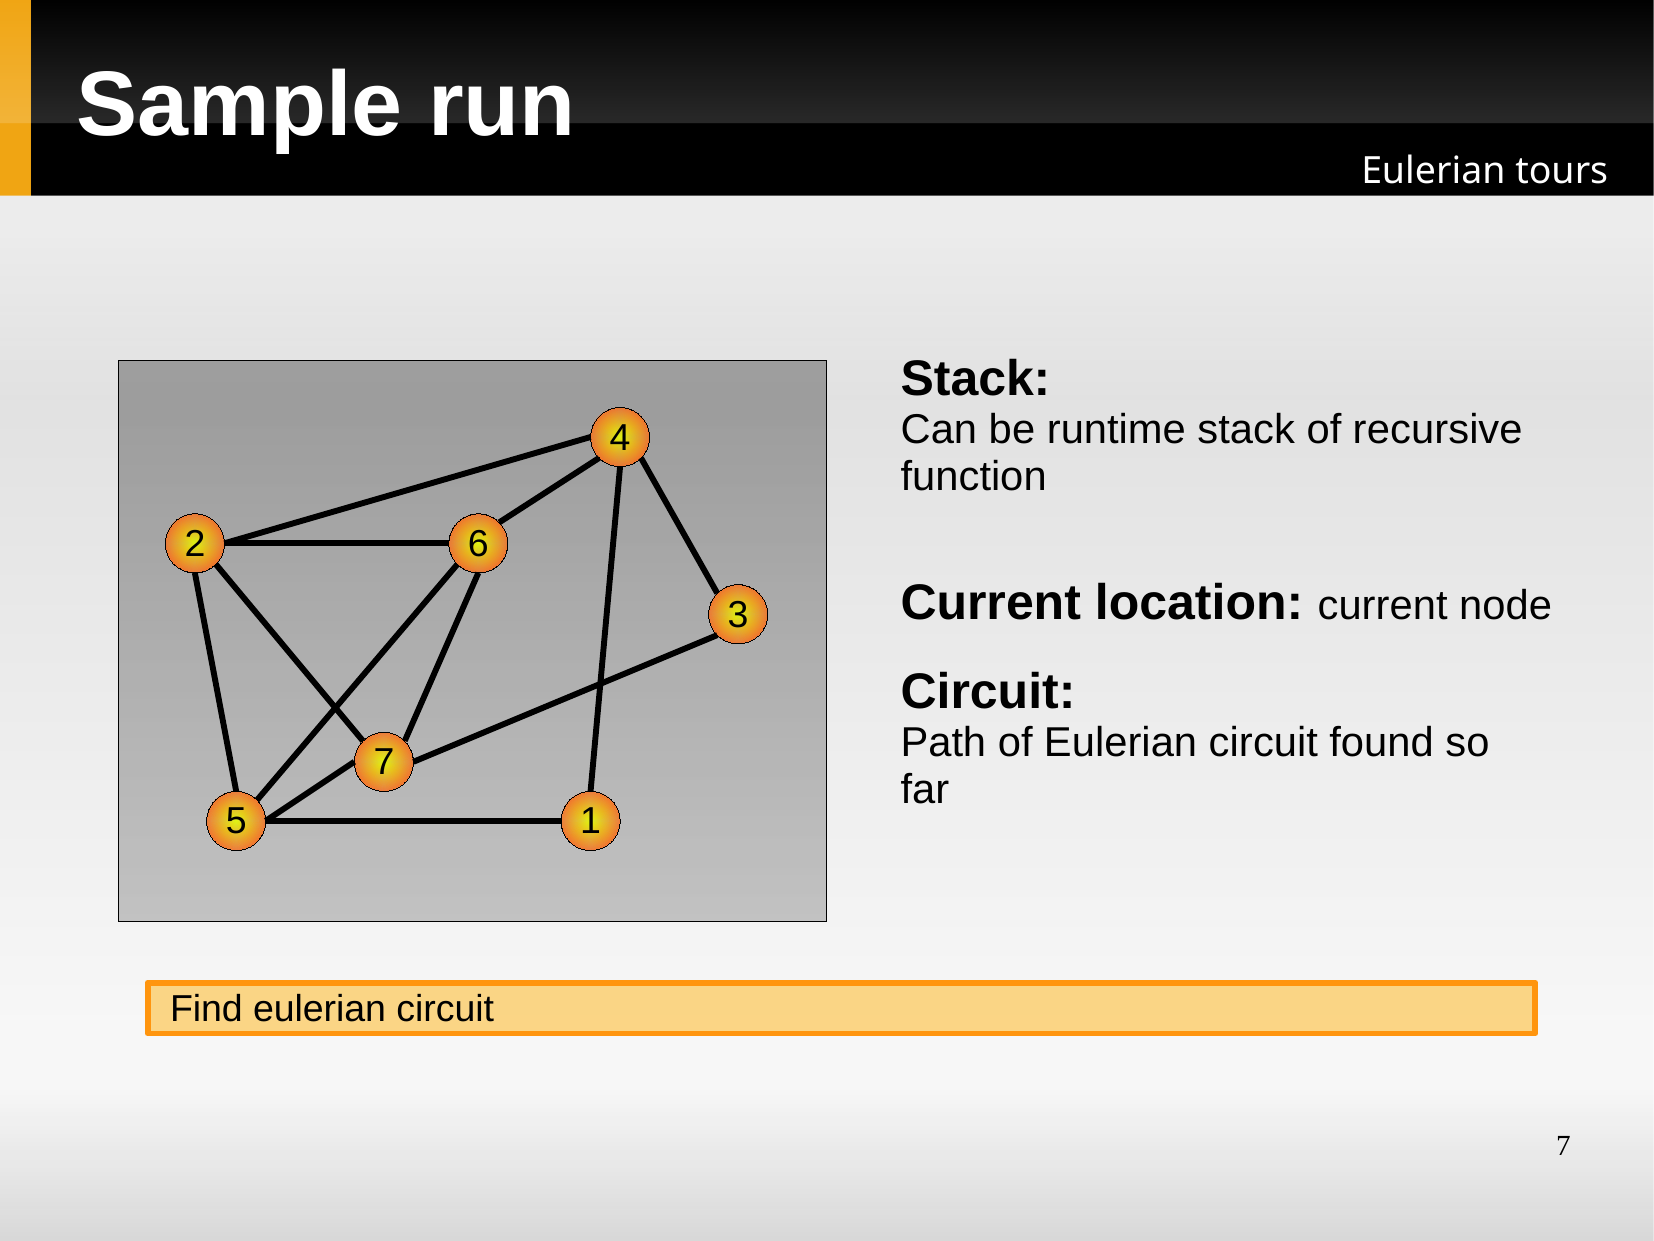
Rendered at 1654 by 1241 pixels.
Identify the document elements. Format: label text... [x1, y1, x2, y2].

text_box 5 [206, 791, 266, 851]
text_box 6 [448, 513, 508, 573]
text_box Circuit: Path of Eulerian circuit found so far [885, 655, 1536, 820]
text_box 2 [165, 513, 225, 573]
text_box [118, 360, 827, 922]
text_box 7 [354, 732, 414, 792]
text_box 3 [708, 584, 768, 644]
title Sample run [76, 0, 1565, 208]
text_box Current location: current node [885, 567, 1595, 638]
picture [0, 0, 1654, 1241]
text_box Find eulerian circuit [147, 982, 1536, 1034]
text_box 1 [561, 791, 621, 851]
text_box Stack: Can be runtime stack of recursive function [885, 342, 1565, 507]
text_box 4 [590, 407, 650, 467]
